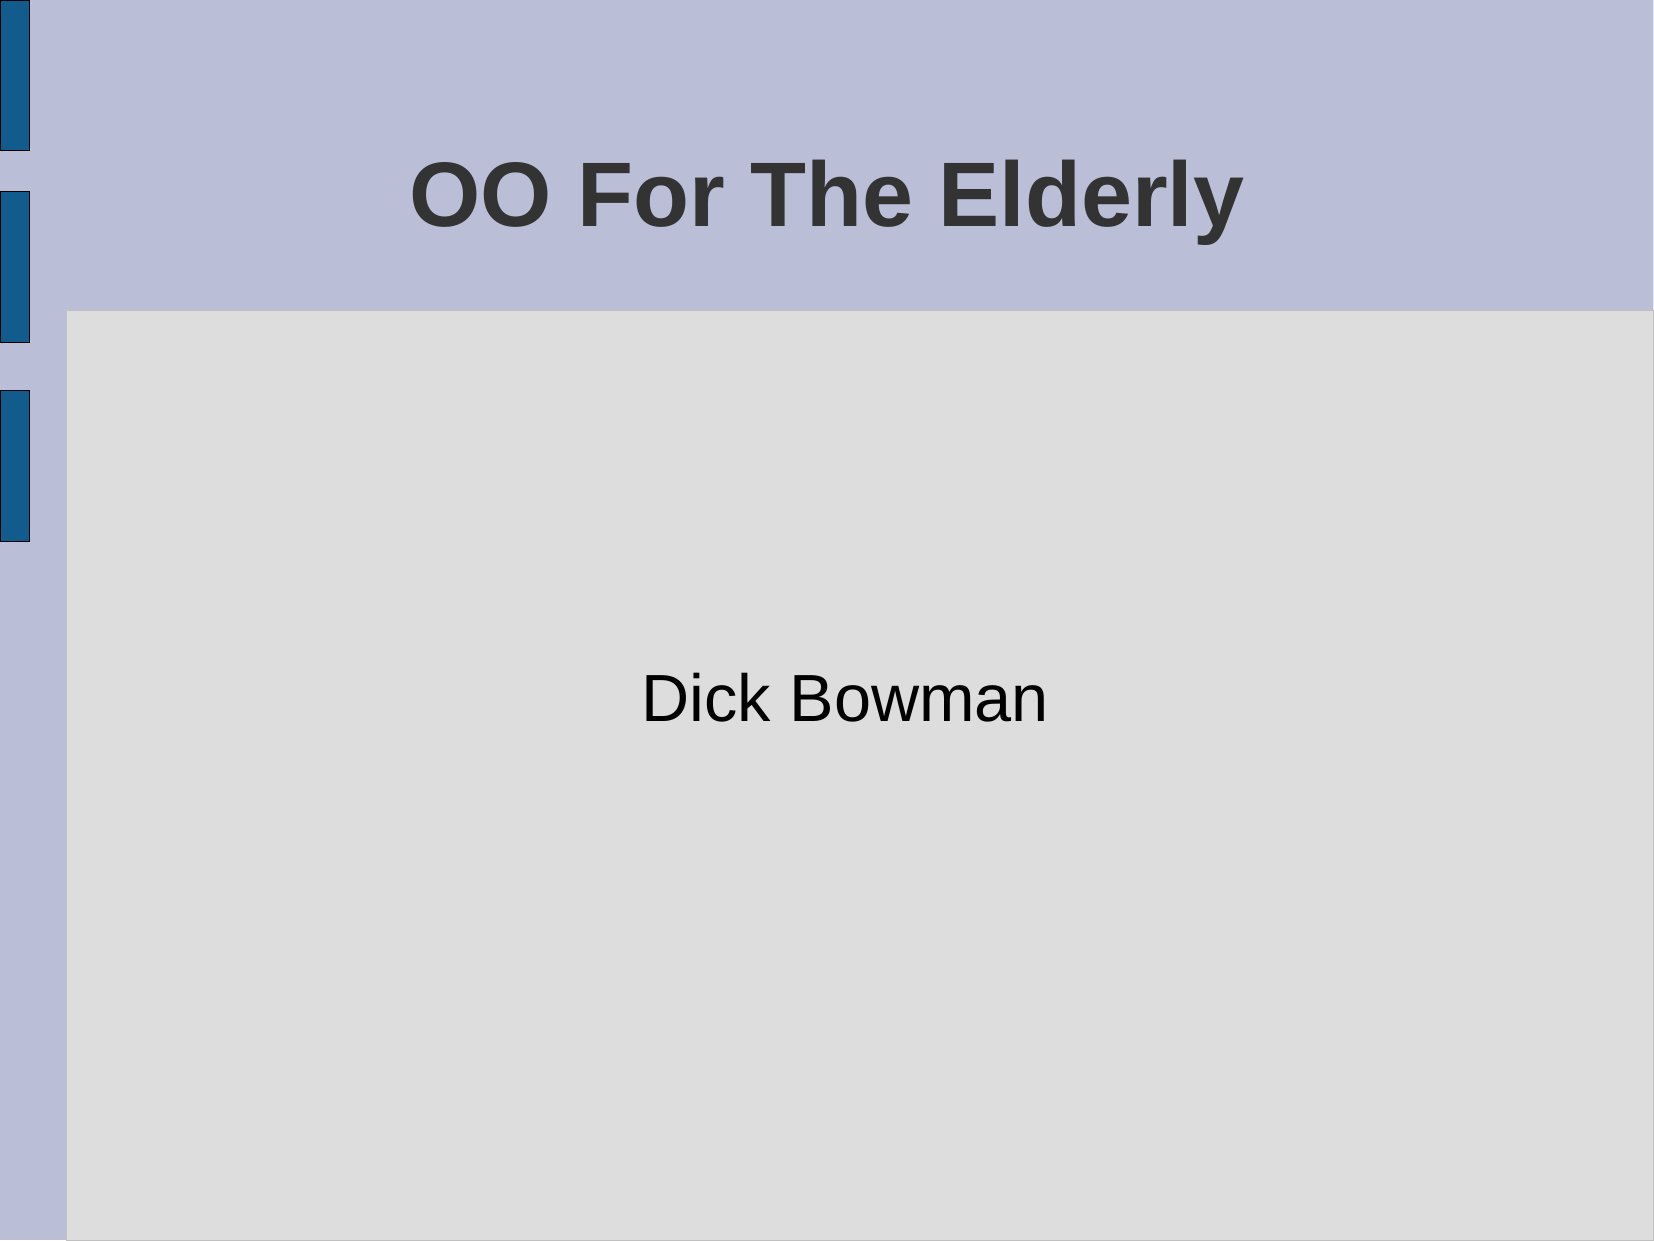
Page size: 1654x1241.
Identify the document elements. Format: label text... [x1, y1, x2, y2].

title OO For The Elderly [121, 91, 1534, 299]
subtitle Dick Bowman [121, 344, 1534, 1127]
